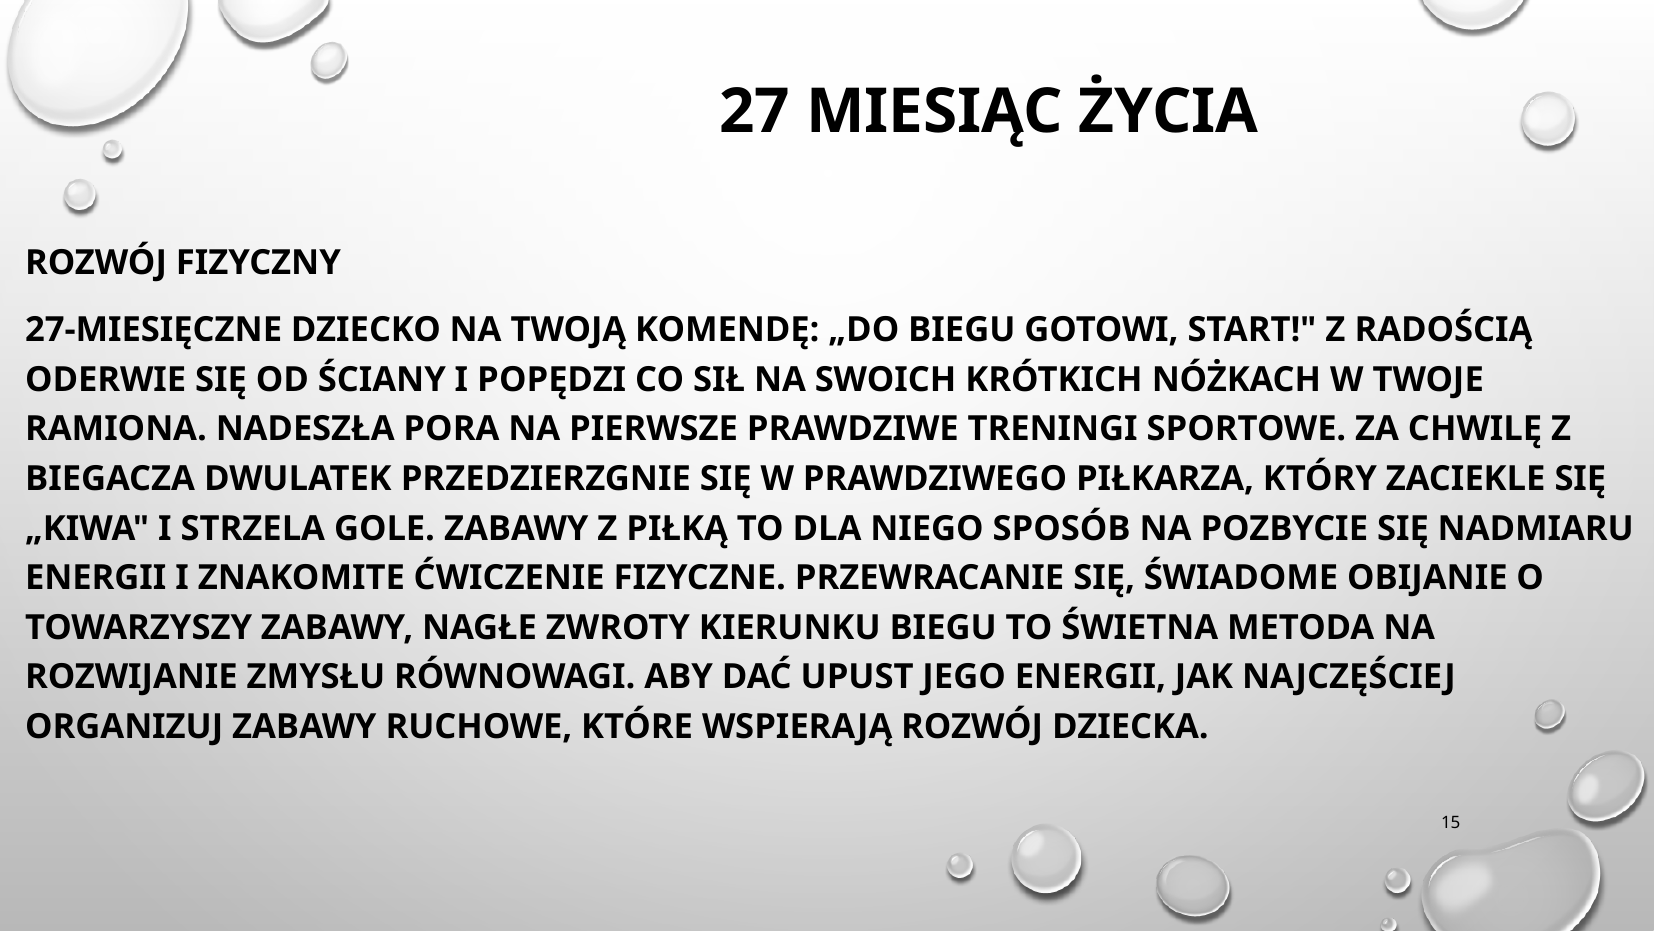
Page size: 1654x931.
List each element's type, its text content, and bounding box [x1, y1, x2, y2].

list Rozwój fizyczny 27-miesięczne dziecko na twoją komendę: „Do biegu gotowi, start!" z radością oderwie się od ściany i popędzi co sił na swoich krótkich nóżkach w twoje ramiona. Nadeszła pora na pierwsze prawdziwe treningi sportowe. Za chwilę z biegacza dwulatek przedzierzgnie się w prawdziwego piłkarza, który zaciekle się „kiwa" i strzela gole. Zabawy z piłką to dla niego sposób na pozbycie się nadmiaru energii i znakomite ćwiczenie fizyczne. Przewracanie się, świadome obijanie o towarzyszy zabawy, nagłe zwroty kierunku biegu to świetna metoda na rozwijanie zmysłu równowagi. Aby dać upust jego energii, jak najczęściej organizuj zabawy ruchowe, które wspierają rozwój dziecka. [10, 224, 1654, 863]
title 27 miesiąc życia [324, 35, 1654, 190]
